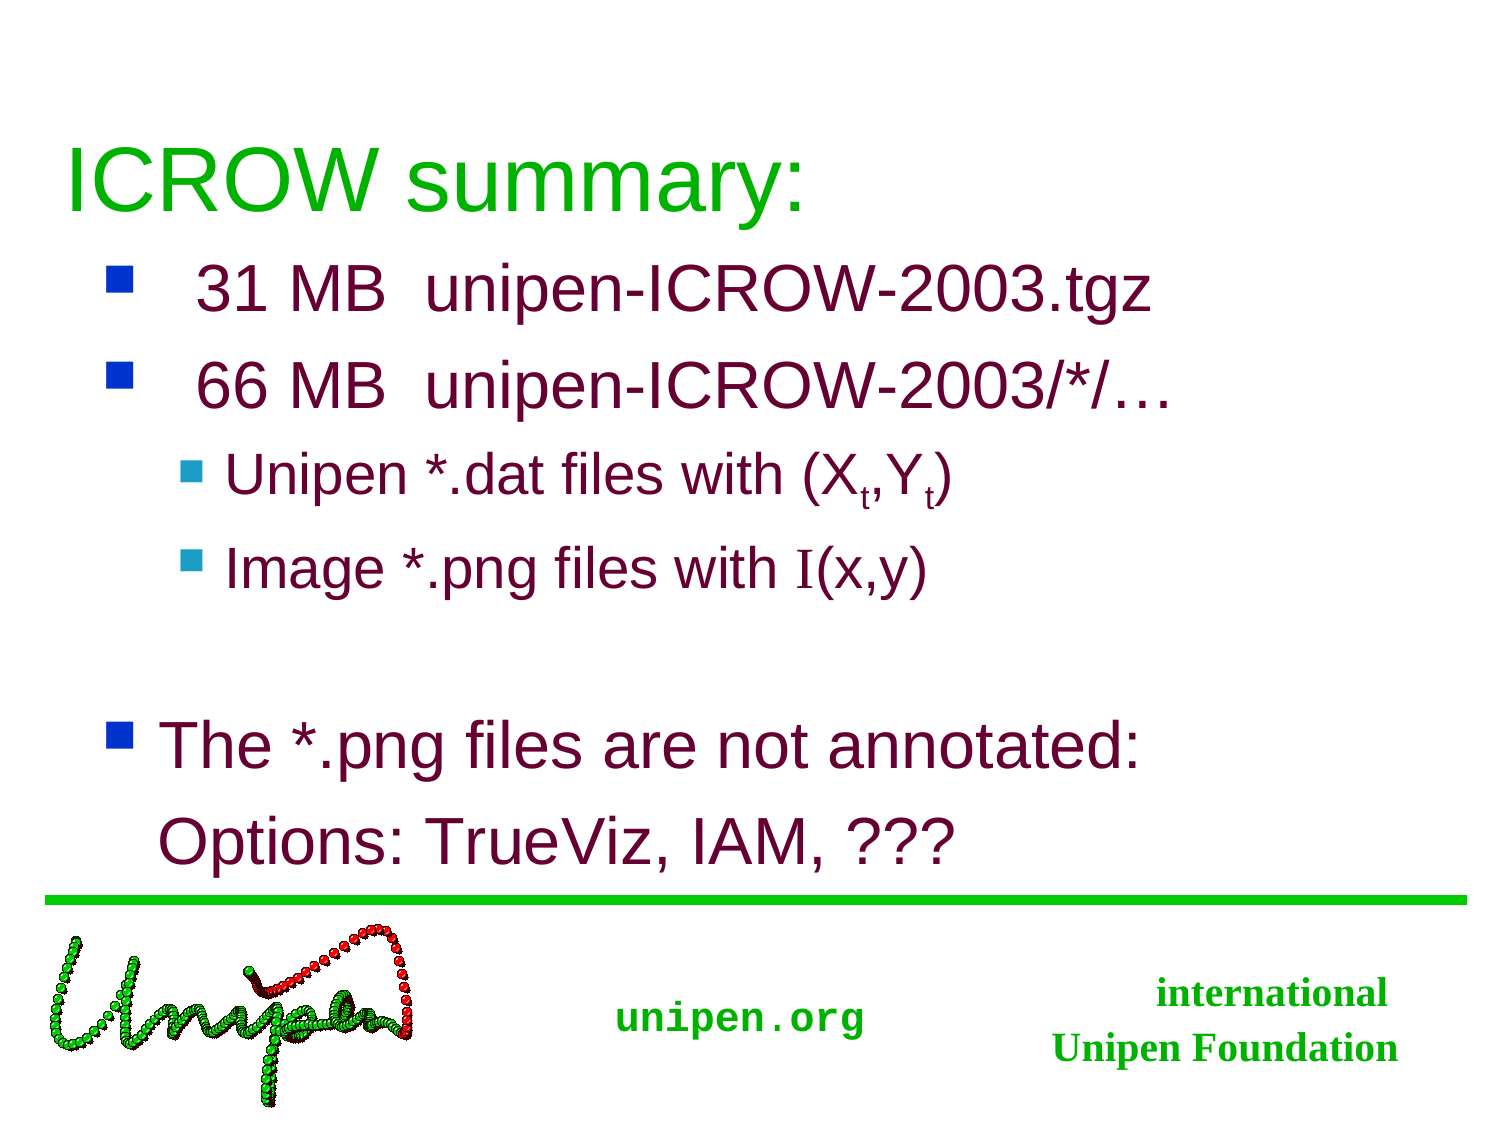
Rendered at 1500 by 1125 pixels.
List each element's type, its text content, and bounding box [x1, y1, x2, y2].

list 31 MB unipen-ICROW-2003.tgz 66 MB unipen-ICROW-2003/*/… Unipen *.dat files with (Xt,Yt) Image *.png files with I(x,y) The *.png files are not annotated: Options: TrueViz, IAM, ??? [87, 237, 1402, 913]
picture [50, 924, 413, 1108]
title ICROW summary: [49, 112, 1467, 238]
